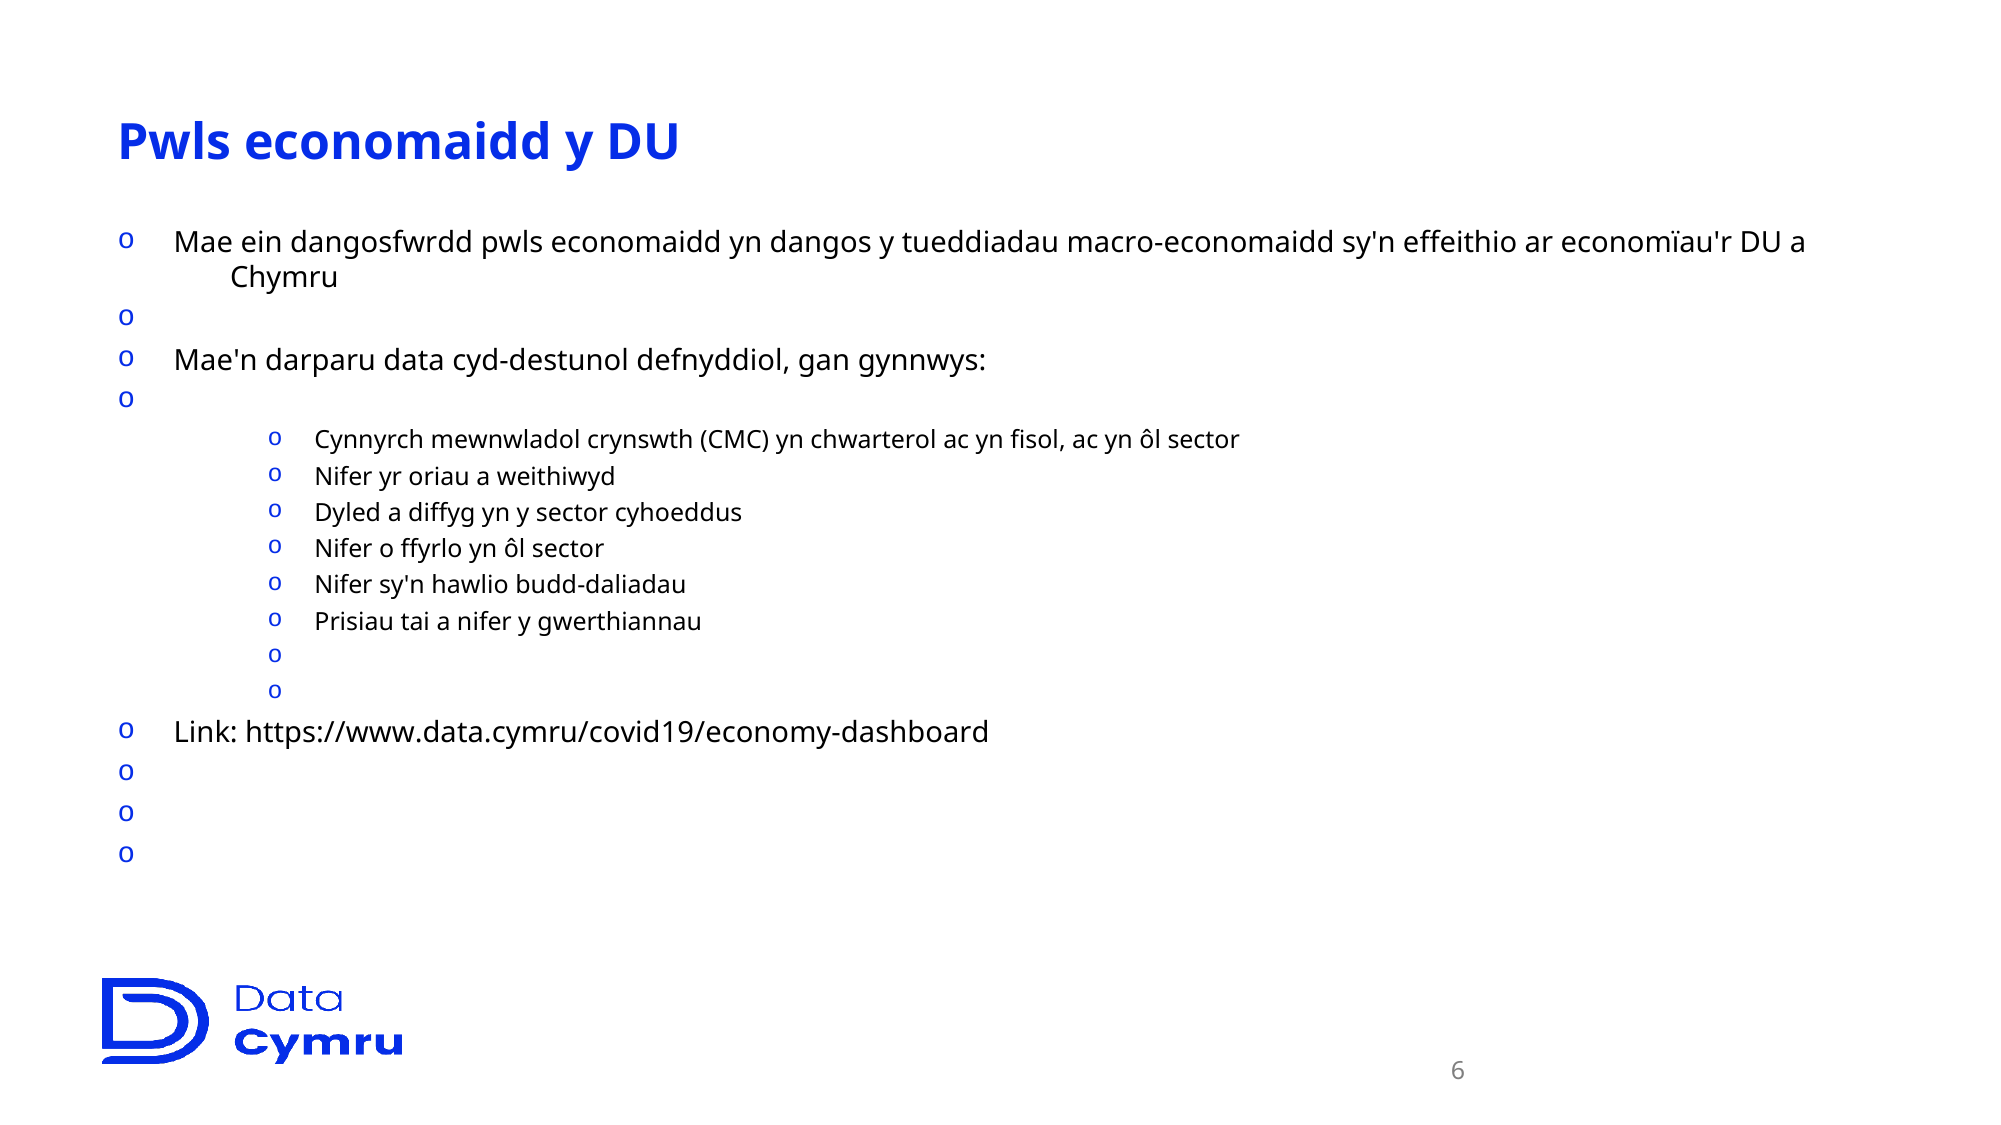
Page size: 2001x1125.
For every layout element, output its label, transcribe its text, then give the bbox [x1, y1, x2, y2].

list Mae ein dangosfwrdd pwls economaidd yn dangos y tueddiadau macro-economaidd sy'n effeithio ar economïau'r DU a Chymru Mae'n darparu data cyd-destunol defnyddiol, gan gynnwys: Cynnyrch mewnwladol crynswth (CMC) yn chwarterol ac yn fisol, ac yn ôl sector Nifer yr oriau a weithiwyd Dyled a diffyg yn y sector cyhoeddus Nifer o ffyrlo yn ôl sector Nifer sy'n hawlio budd-daliadau Prisiau tai a nifer y gwerthiannau Link: https://www.data.cymru/covid19/economy-dashboard [102, 216, 1903, 941]
text_box 6 [1435, 1046, 1903, 1083]
title Pwls economaidd y DU [101, 101, 1900, 228]
